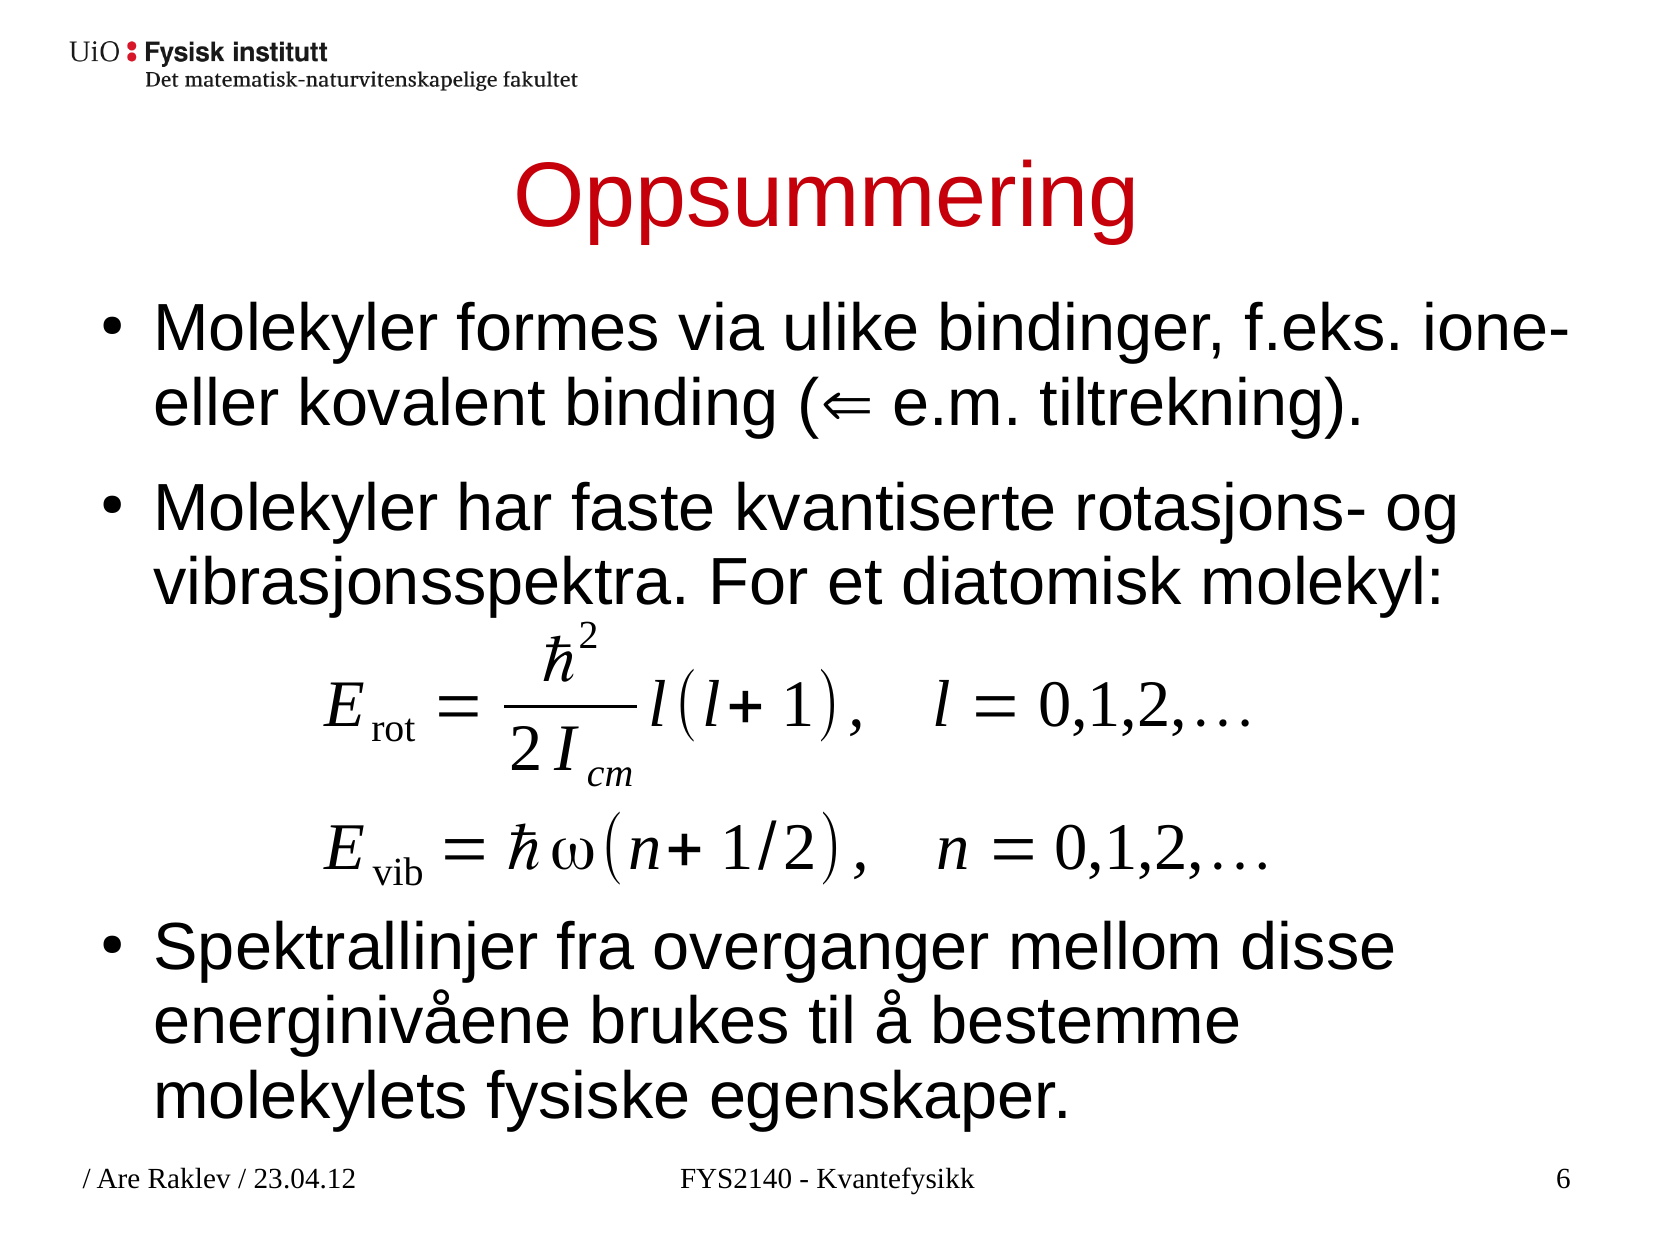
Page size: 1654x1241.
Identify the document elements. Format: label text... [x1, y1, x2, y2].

chart [313, 807, 1280, 894]
title Oppsummering [82, 90, 1571, 290]
chart [313, 612, 1262, 796]
list Molekyler formes via ulike bindinger, f.eks. ione- eller kovalent binding (⇐ e.m. tiltrekning). Molekyler har faste kvantiserte rotasjons- og vibrasjonsspektra. For et diatomisk molekyl: Spektrallinjer fra overganger mellom disse energinivåene brukes til å bestemme molekylets fysiske egenskaper. [82, 290, 1576, 1137]
picture [68, 37, 581, 93]
